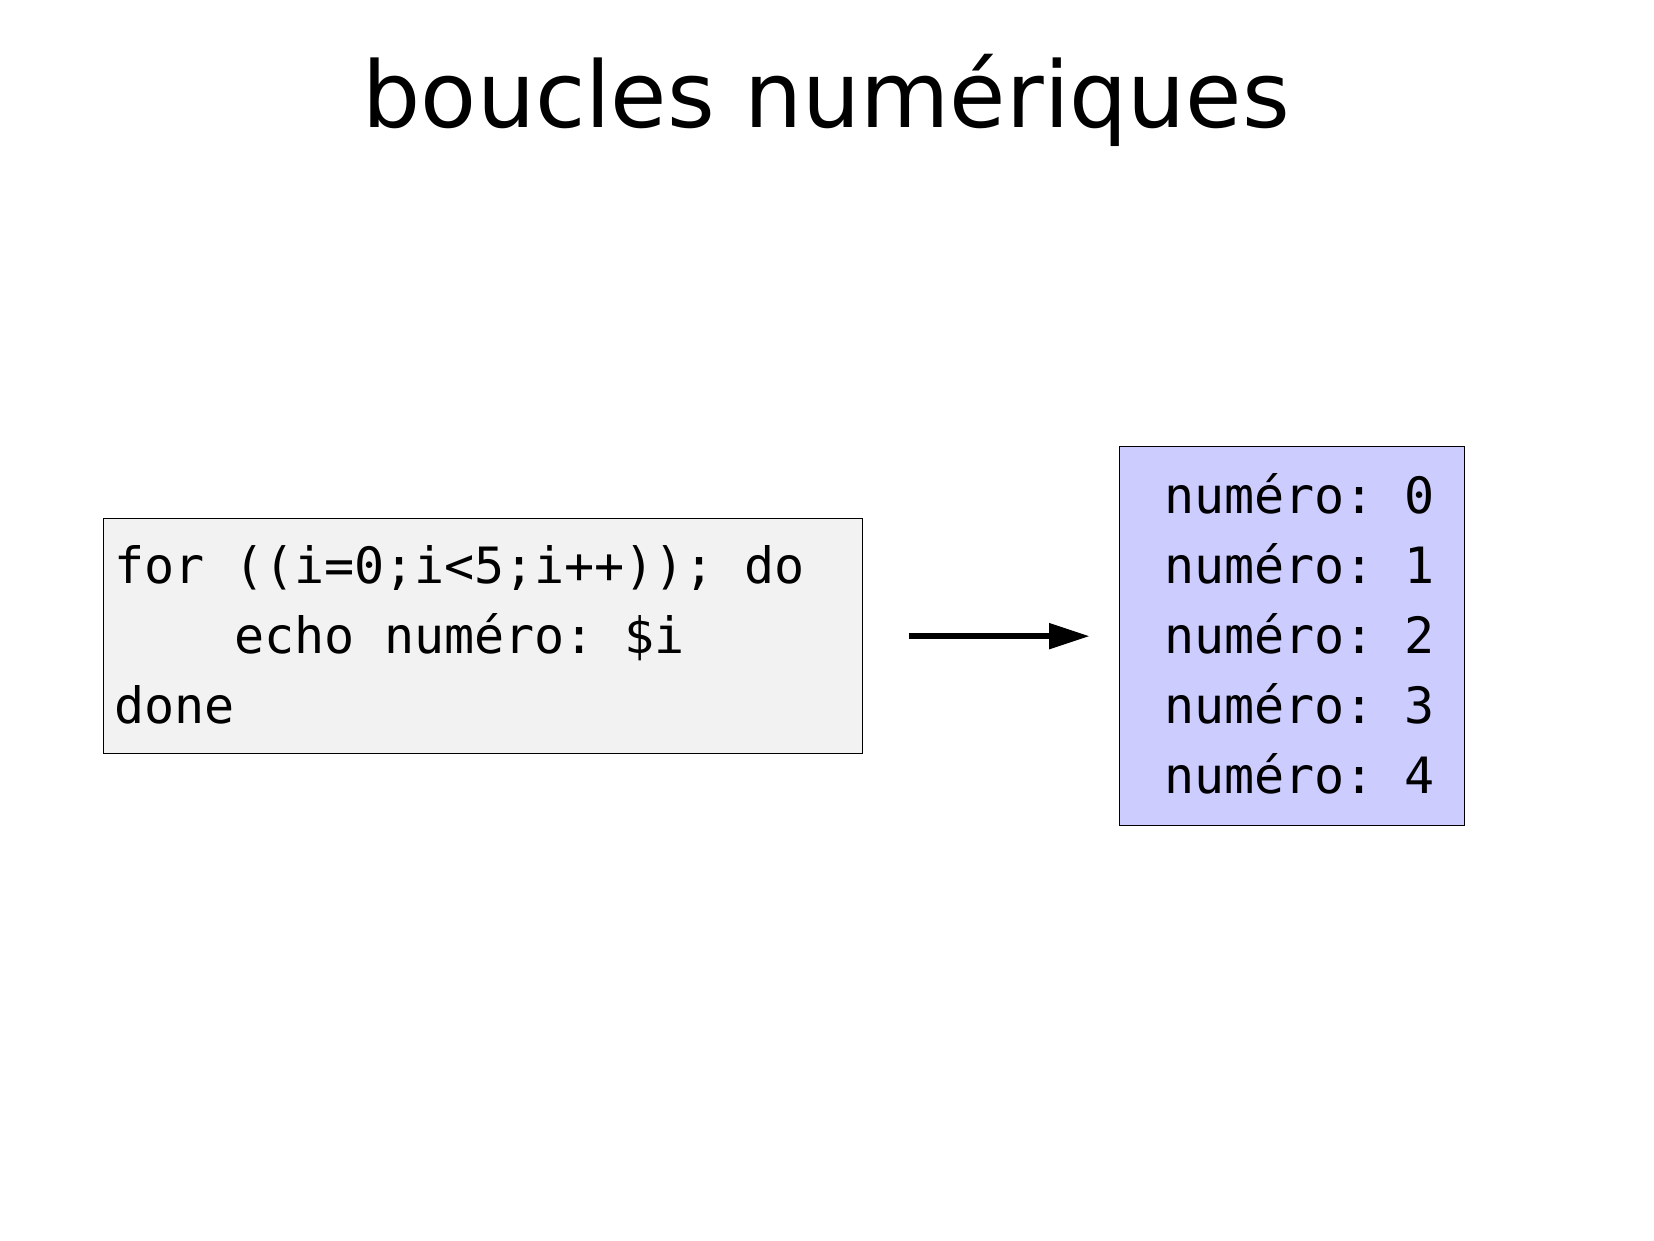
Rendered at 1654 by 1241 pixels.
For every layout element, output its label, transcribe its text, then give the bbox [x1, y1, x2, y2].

text_box [1119, 446, 1465, 826]
text_box numéro: 0 numéro: 1 numéro: 2 numéro: 3 numéro: 4 [1164, 466, 1435, 806]
title boucles numériques [136, 34, 1518, 158]
text_box [103, 518, 863, 754]
text_box for ((i=0;i<5;i++)); do echo numéro: $i done [114, 536, 805, 736]
